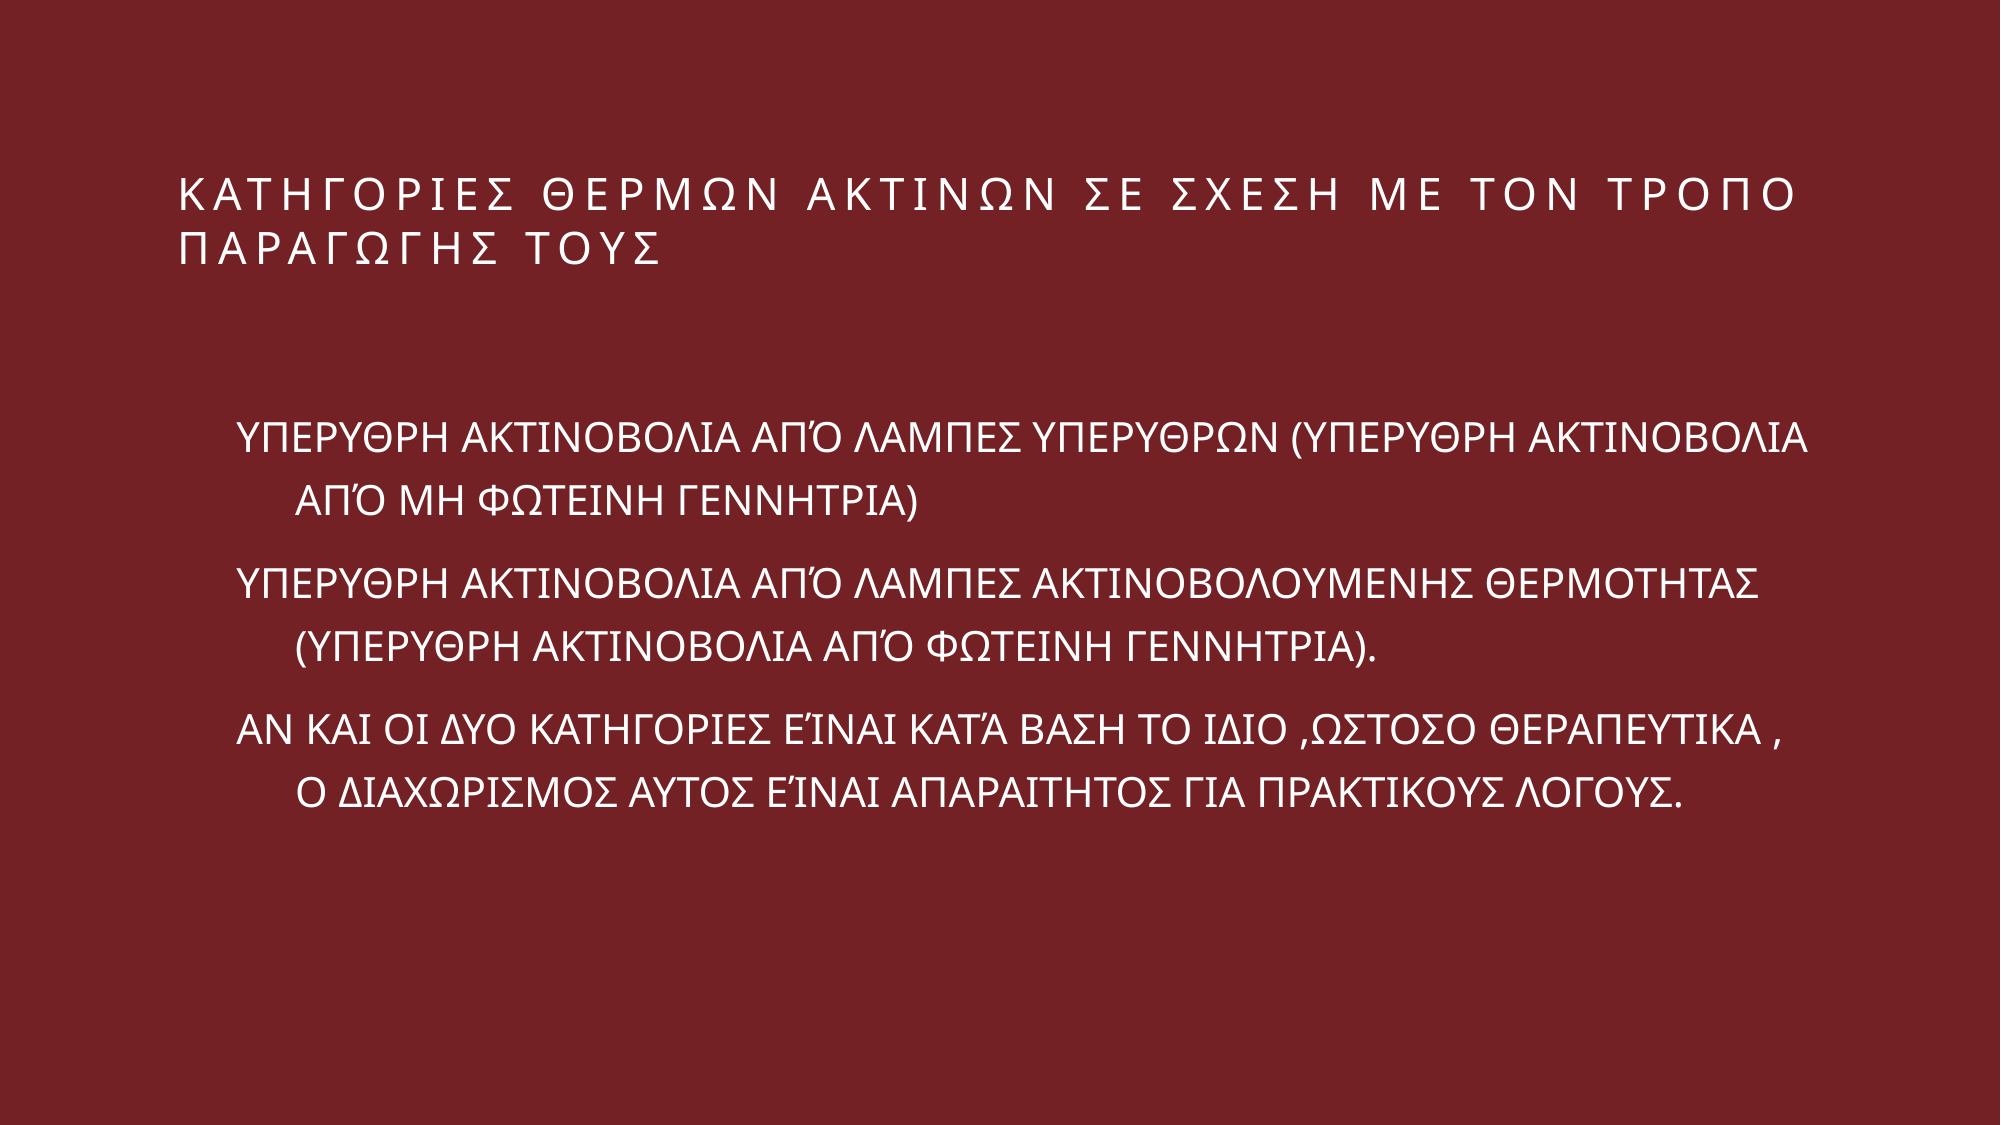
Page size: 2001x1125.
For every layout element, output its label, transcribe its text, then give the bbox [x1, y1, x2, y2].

list ΥΠΕΡΥΘΡΗ ΑΚΤΙΝΟΒΟΛΙΑ ΑΠΌ ΛΑΜΠΕΣ ΥΠΕΡΥΘΡΩΝ (ΥΠΕΡΥΘΡΗ ΑΚΤΙΝΟΒΟΛΙΑ ΑΠΌ ΜΗ ΦΩΤΕΙΝΗ ΓΕΝΝΗΤΡΙΑ) ΥΠΕΡΥΘΡΗ ΑΚΤΙΝΟΒΟΛΙΑ ΑΠΌ ΛΑΜΠΕΣ ΑΚΤΙΝΟΒΟΛΟΥΜΕΝΗΣ ΘΕΡΜΟΤΗΤΑΣ (ΥΠΕΡΥΘΡΗ ΑΚΤΙΝΟΒΟΛΙΑ ΑΠΌ ΦΩΤΕΙΝΗ ΓΕΝΝΗΤΡΙΑ). ΑΝ ΚΑΙ ΟΙ ΔΥΟ ΚΑΤΗΓΟΡΙΕΣ ΕΊΝΑΙ ΚΑΤΆ ΒΑΣΗ ΤΟ ΙΔΙΟ ,ΩΣΤΟΣΟ ΘΕΡΑΠΕΥΤΙΚΑ , Ο ΔΙΑΧΩΡΙΣΜΟΣ ΑΥΤΟΣ ΕΊΝΑΙ ΑΠΑΡΑΙΤΗΤΟΣ ΓΙΑ ΠΡΑΚΤΙΚΟΥΣ ΛΟΓΟΥΣ. [177, 398, 1822, 947]
title ΚΑΤΗΓΟΡΙΕΣ ΘΕΡΜΩΝ ΑΚΤΙΝΩΝ ΣΕ ΣΧΕΣΗ ΜΕ ΤΟΝ ΤΡΟΠΟ ΠΑΡΑΓΩΓΗΣ ΤΟΥΣ [177, 165, 1822, 274]
